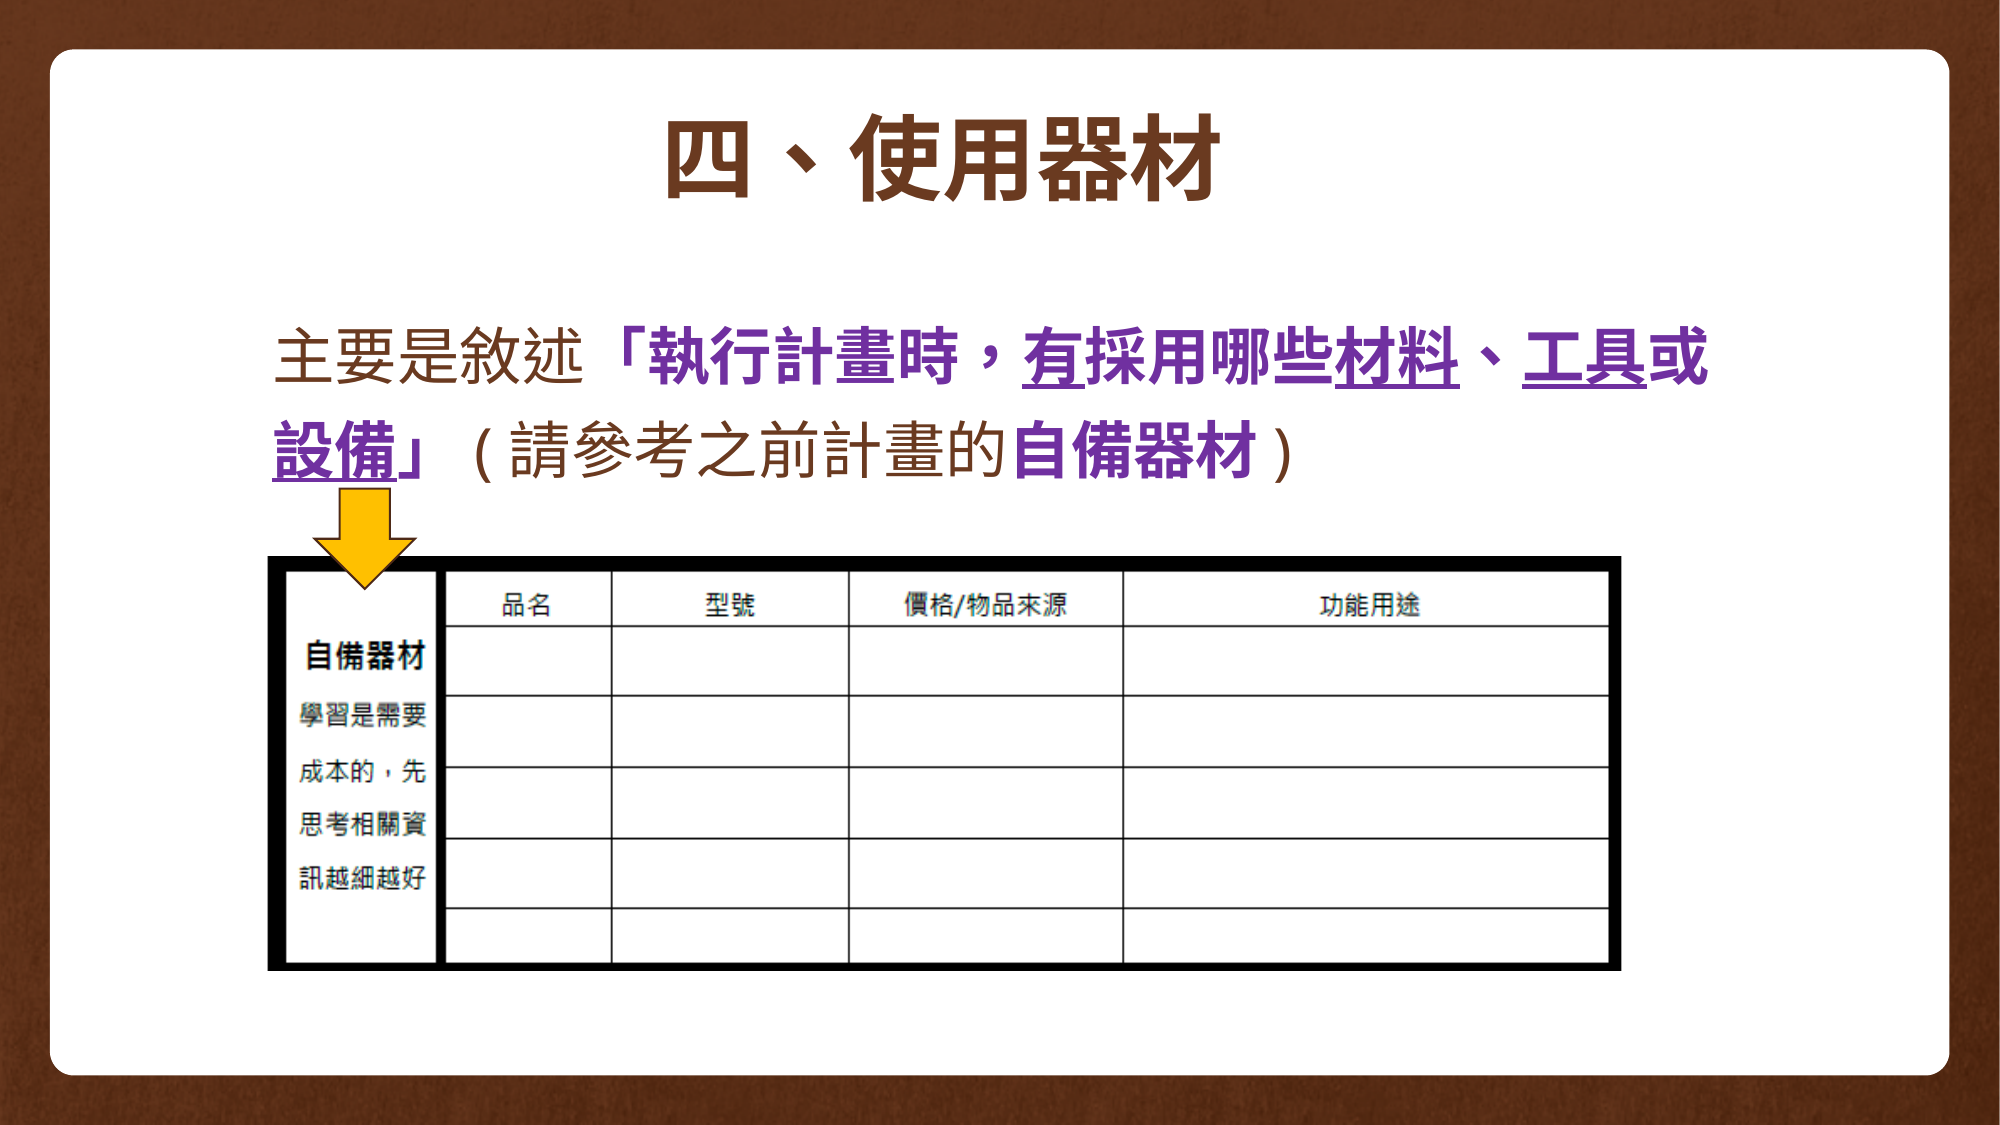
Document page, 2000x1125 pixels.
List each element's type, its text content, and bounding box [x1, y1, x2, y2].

picture [0, 0, 2000, 1125]
title 四、使用器材 [142, 90, 1743, 220]
text_box [314, 488, 415, 589]
list 主要是敘述「執行計畫時，有採用哪些材料、工具或設備」(請參考之前計畫的自備器材) [257, 290, 1743, 953]
